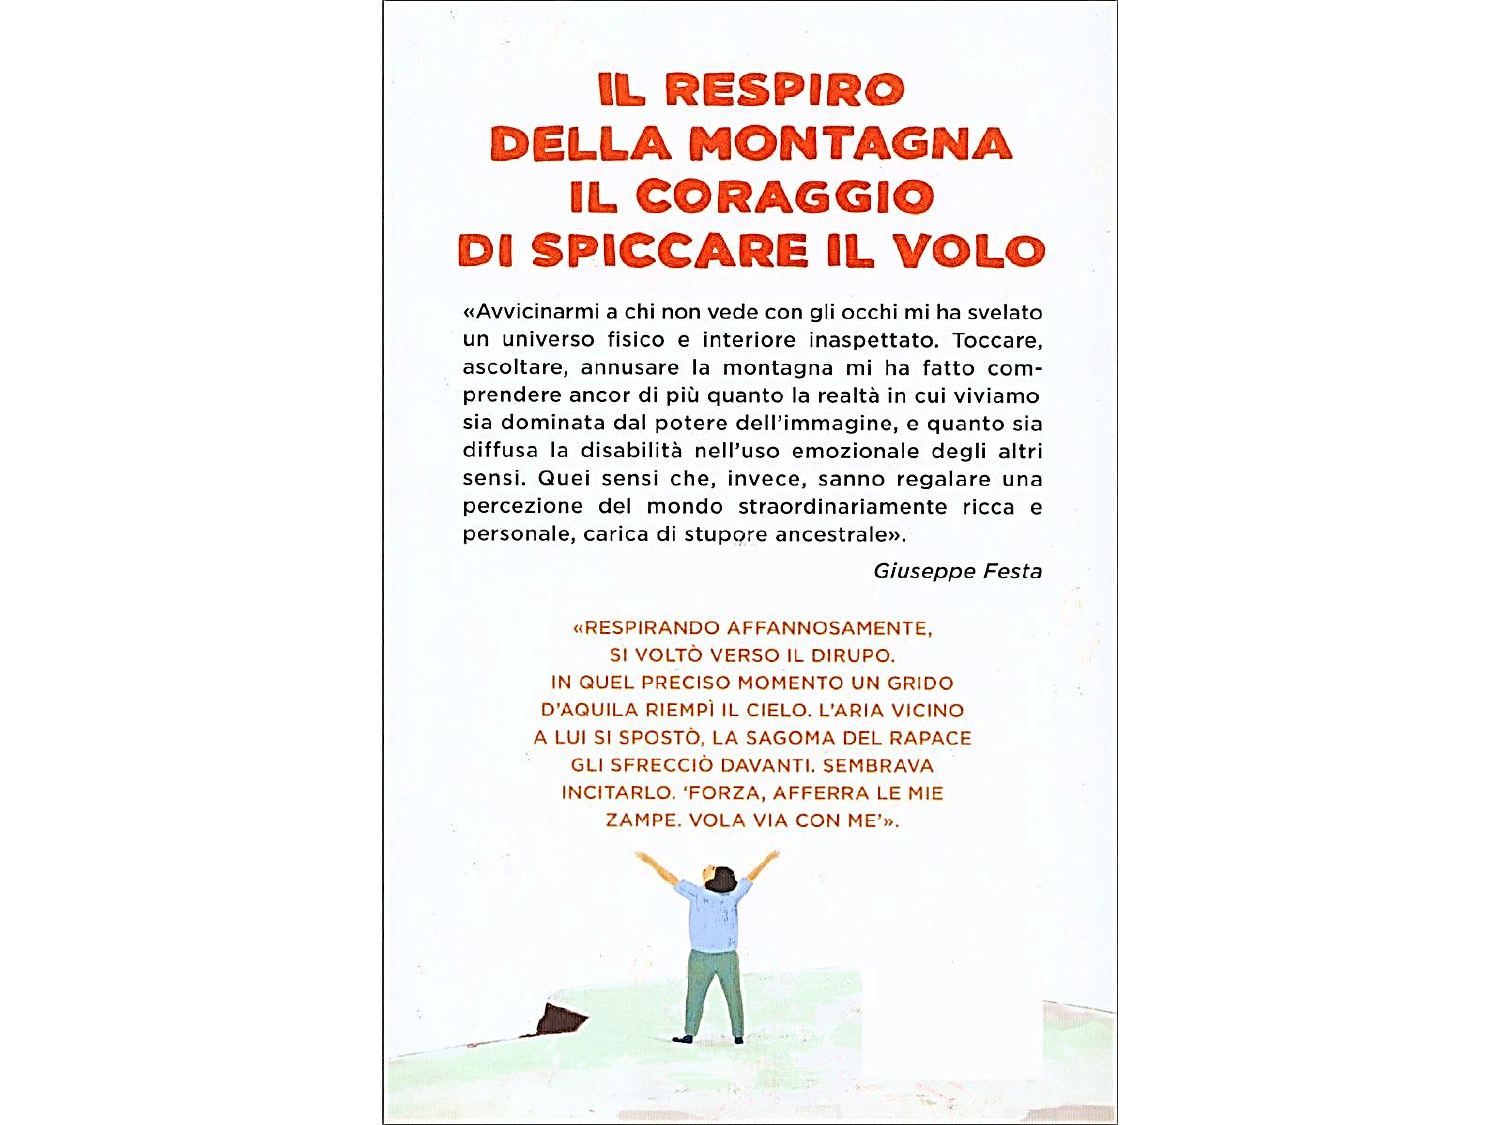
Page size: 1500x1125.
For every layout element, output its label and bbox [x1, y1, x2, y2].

picture [382, 0, 1118, 1125]
